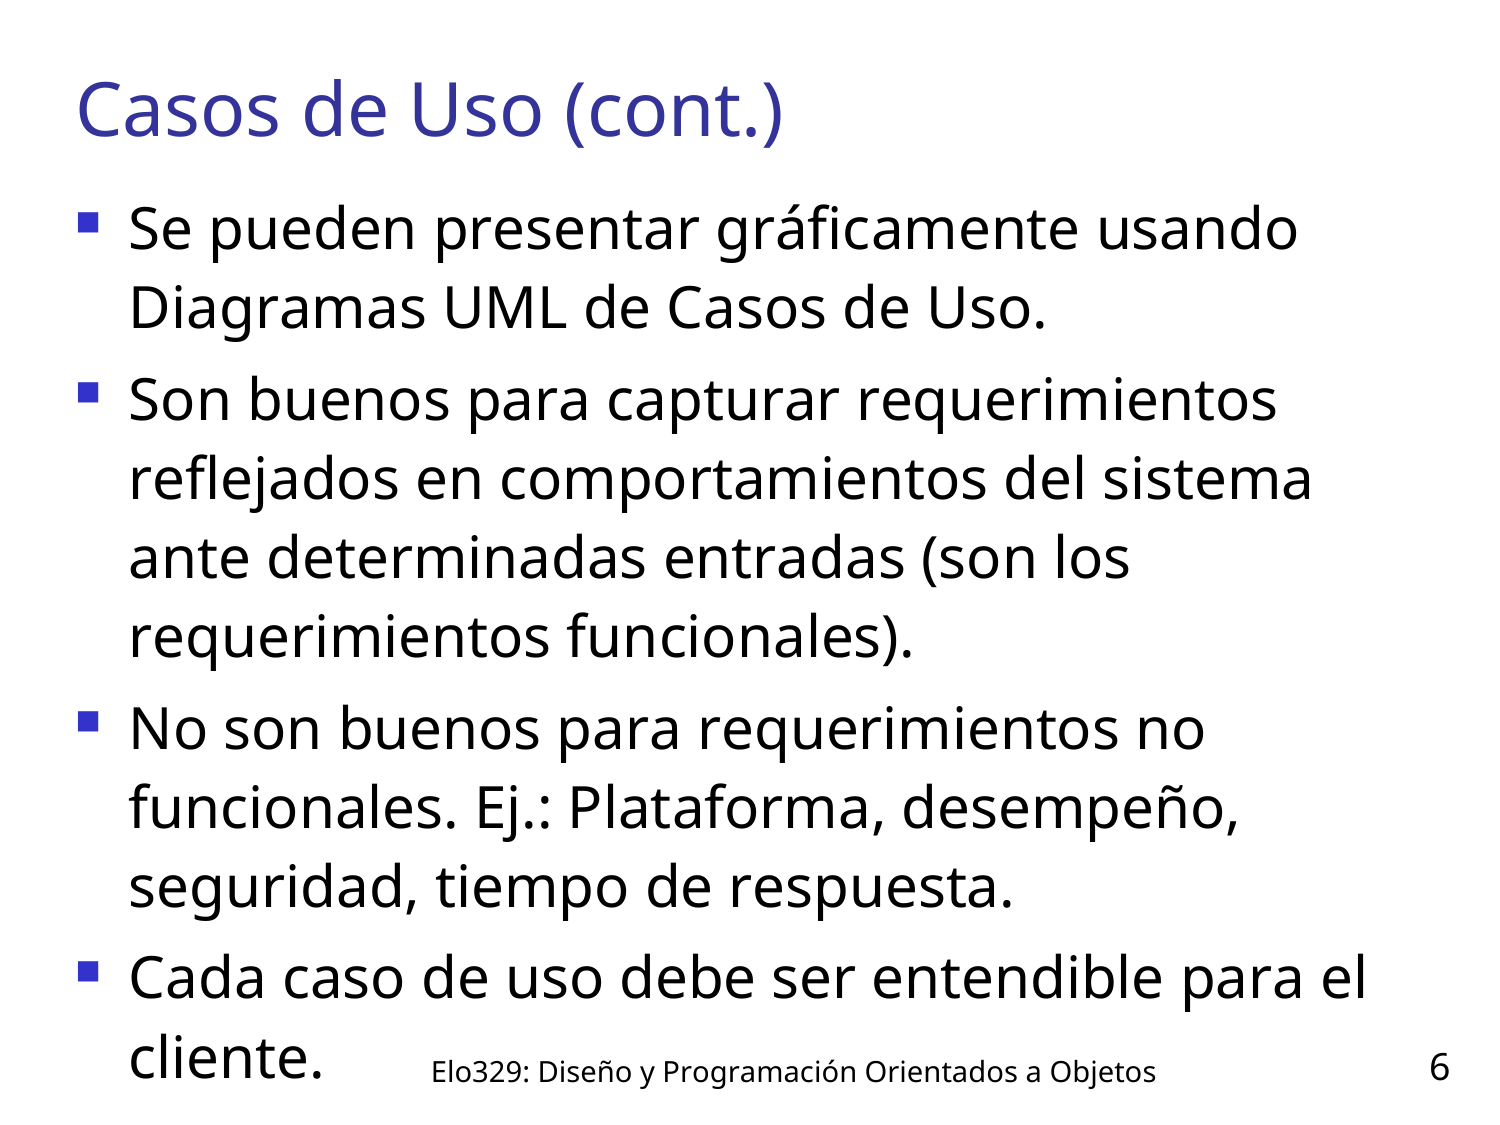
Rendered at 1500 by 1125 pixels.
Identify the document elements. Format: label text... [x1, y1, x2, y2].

list Se pueden presentar gráficamente usando Diagramas UML de Casos de Uso. Son buenos para capturar requerimientos reflejados en comportamientos del sistema ante determinadas entradas (son los requerimientos funcionales). No son buenos para requerimientos no funcionales. Ej.: Plataforma, desempeño, seguridad, tiempo de respuesta. Cada caso de uso debe ser entendible para el cliente. [75, 187, 1451, 1034]
title Casos de Uso (cont.)‏ [75, 25, 1449, 187]
